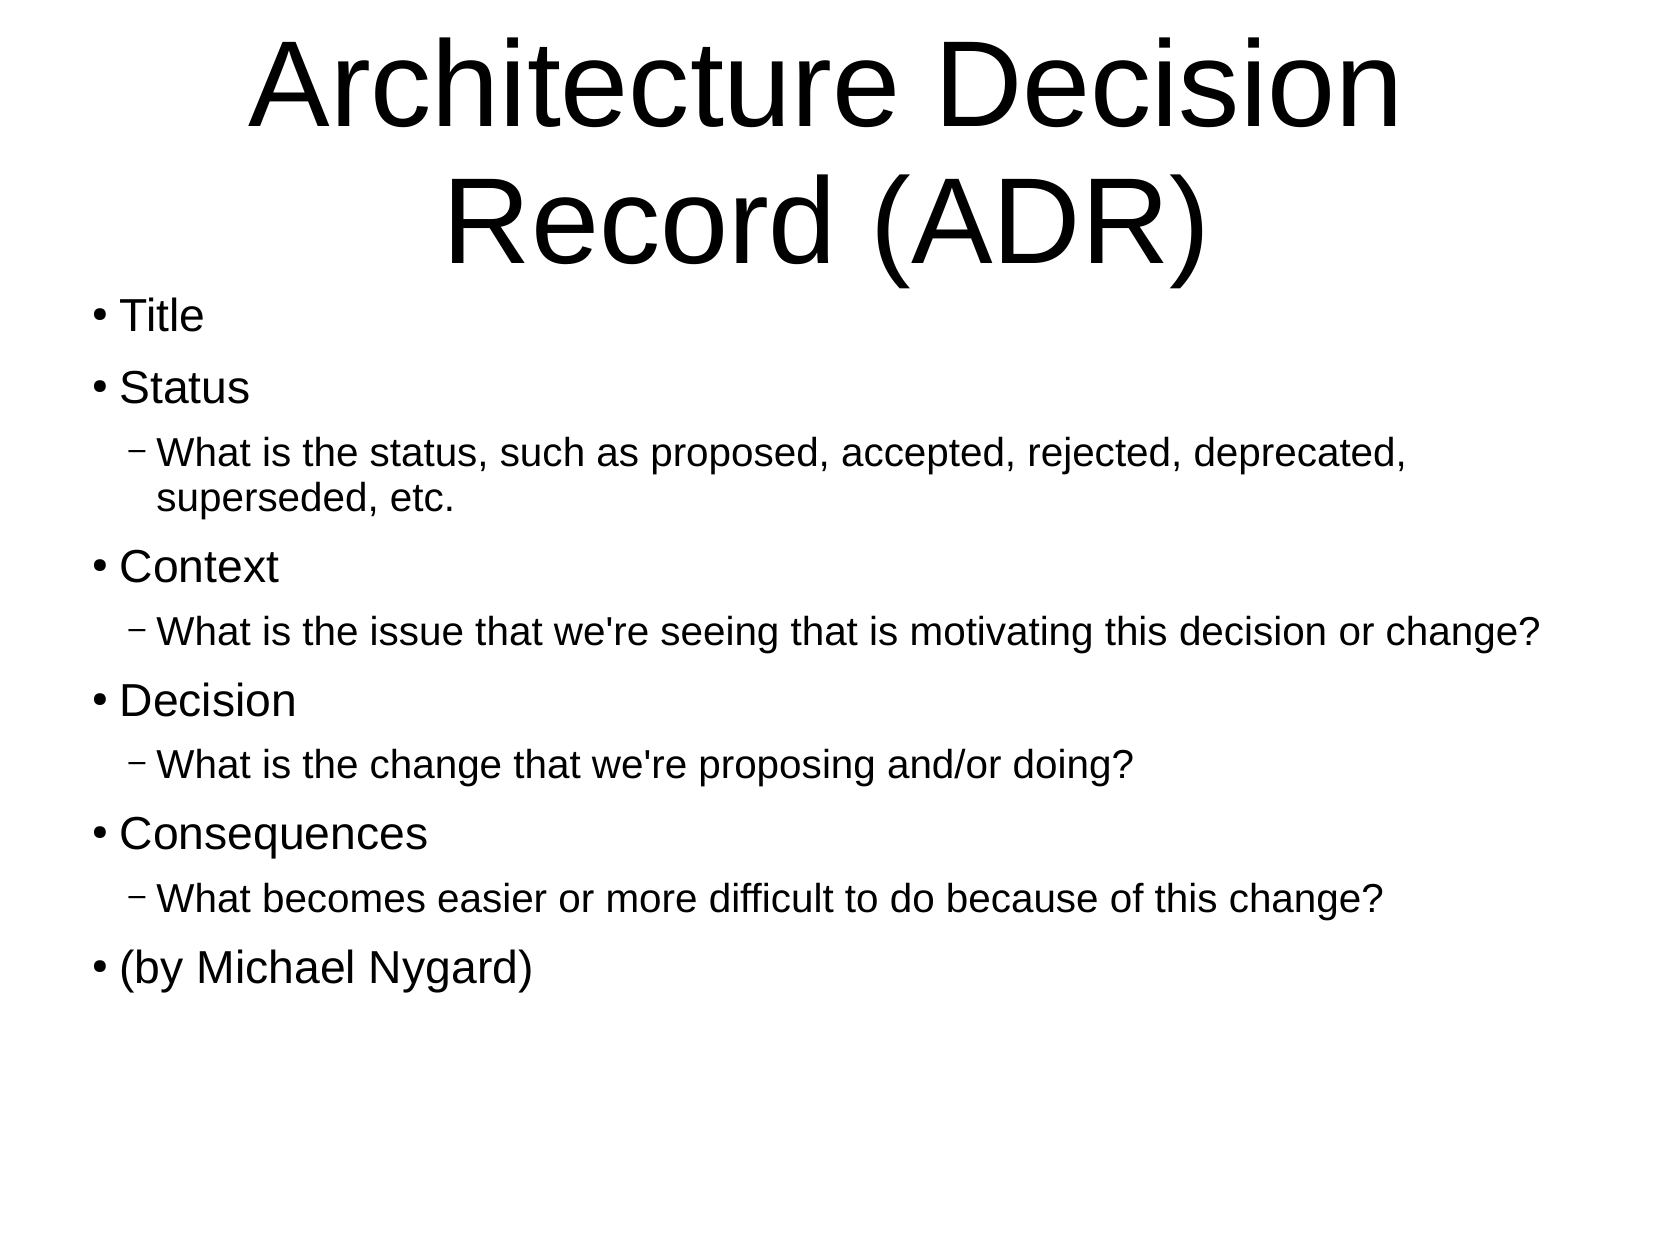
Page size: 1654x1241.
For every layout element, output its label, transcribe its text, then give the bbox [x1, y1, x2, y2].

list Title Status What is the status, such as proposed, accepted, rejected, deprecated, superseded, etc. Context What is the issue that we're seeing that is motivating this decision or change? Decision What is the change that we're proposing and/or doing? Consequences What becomes easier or more difficult to do because of this change? (by Michael Nygard) [82, 290, 1571, 1010]
title Architecture Decision Record (ADR) [82, 16, 1571, 290]
